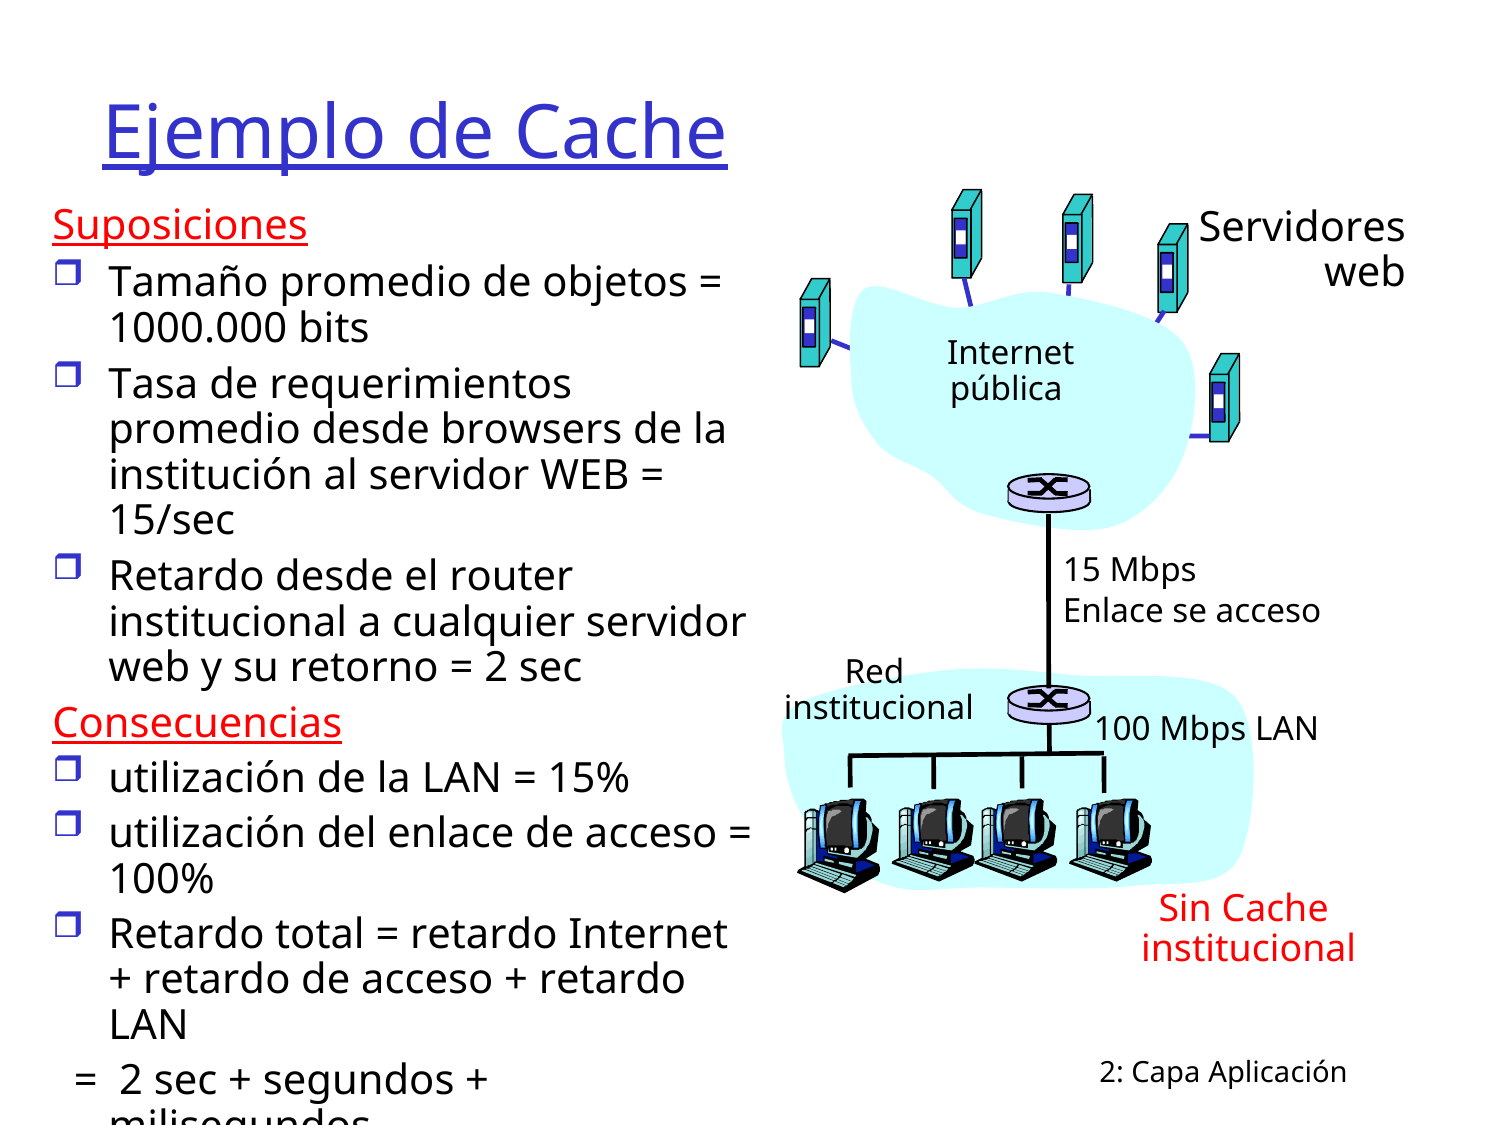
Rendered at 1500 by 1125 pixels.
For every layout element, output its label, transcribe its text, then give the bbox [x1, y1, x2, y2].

list Suposiciones Tamaño promedio de objetos = 1000.000 bits Tasa de requerimientos promedio desde browsers de la institución al servidor WEB = 15/sec Retardo desde el router institucional a cualquier servidor web y su retorno = 2 sec Consecuencias utilización de la LAN = 15% utilización del enlace de acceso = 100% Retardo total = retardo Internet + retardo de acceso + retardo LAN = 2 sec + segundos + milisegundos [37, 190, 769, 1059]
text_box [951, 189, 982, 279]
text_box Red institucional [769, 647, 990, 735]
text_box Internet pública [923, 327, 1090, 416]
text_box [1158, 223, 1183, 313]
text_box [1062, 194, 1093, 283]
text_box [849, 286, 1196, 531]
text_box [782, 668, 1254, 894]
text_box Sin Cache institucional [1126, 881, 1372, 978]
text_box [1209, 353, 1240, 443]
text_box Servidores web [1183, 198, 1421, 304]
text_box 100 Mbps LAN [1078, 704, 1335, 756]
title Ejemplo de Cache [87, 37, 1363, 225]
text_box 15 Mbps Enlace se acceso [1047, 545, 1337, 637]
text_box [800, 278, 830, 368]
